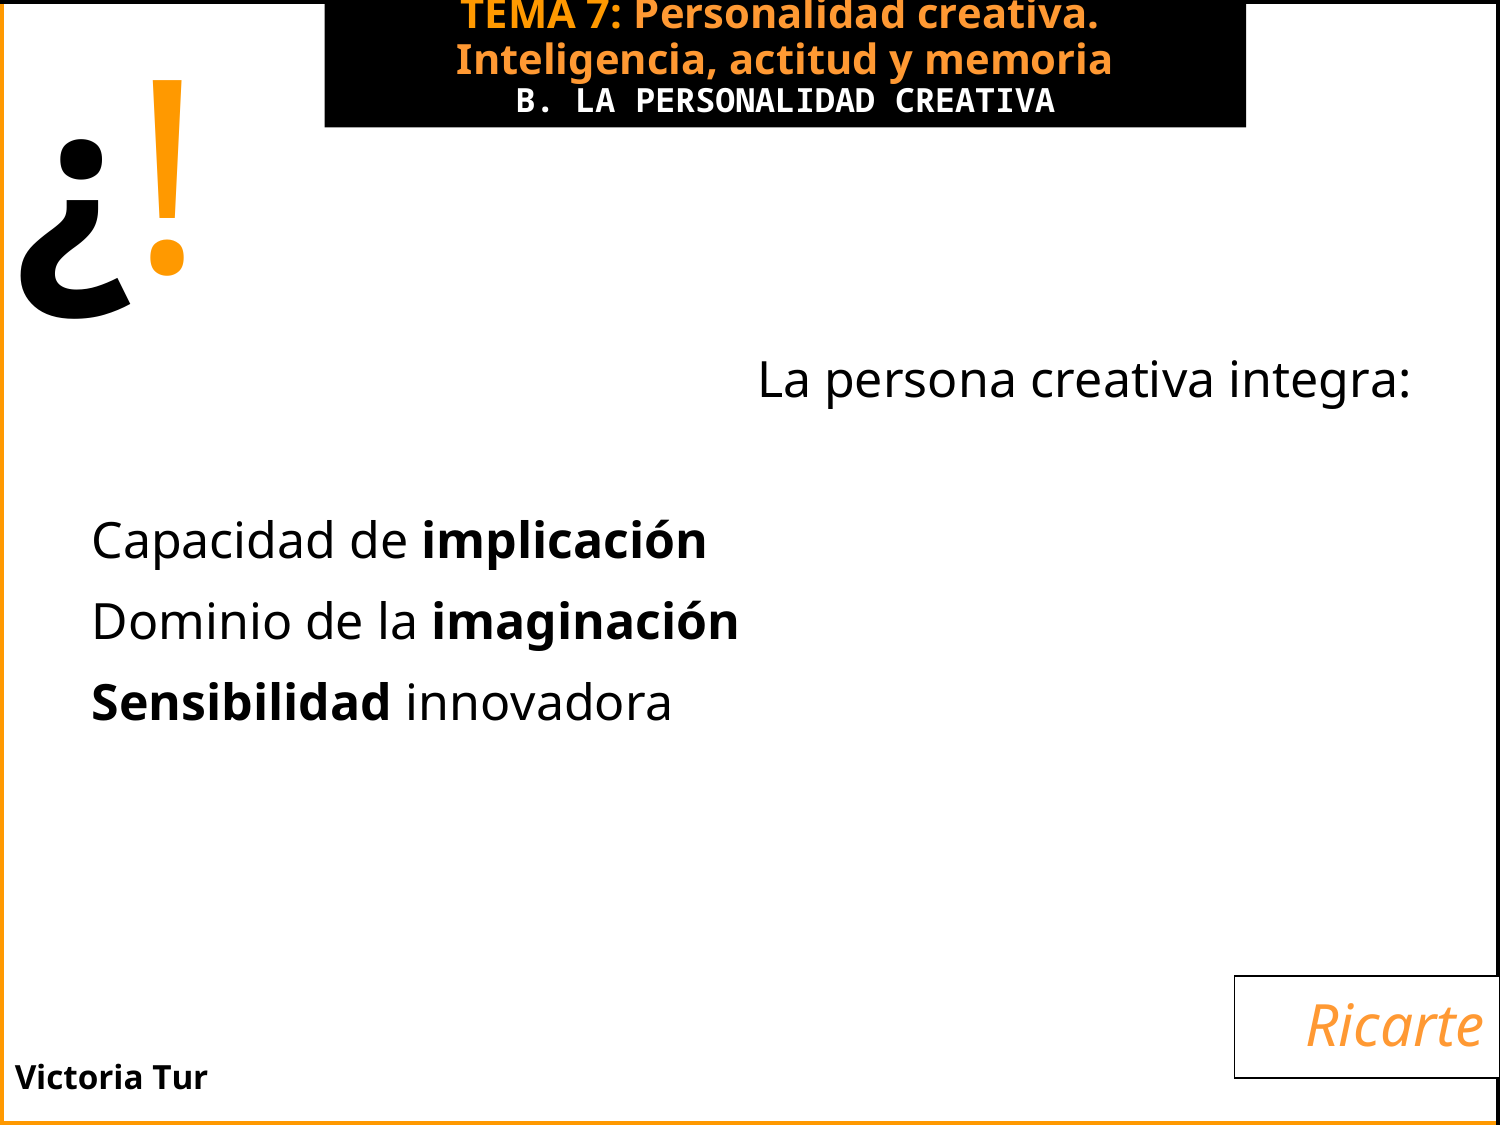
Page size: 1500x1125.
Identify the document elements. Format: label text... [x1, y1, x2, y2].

title Ricarte [1234, 976, 1500, 1078]
list La persona creativa integra: Capacidad de implicación Dominio de la imaginación Sensibilidad innovadora [76, 255, 1427, 998]
